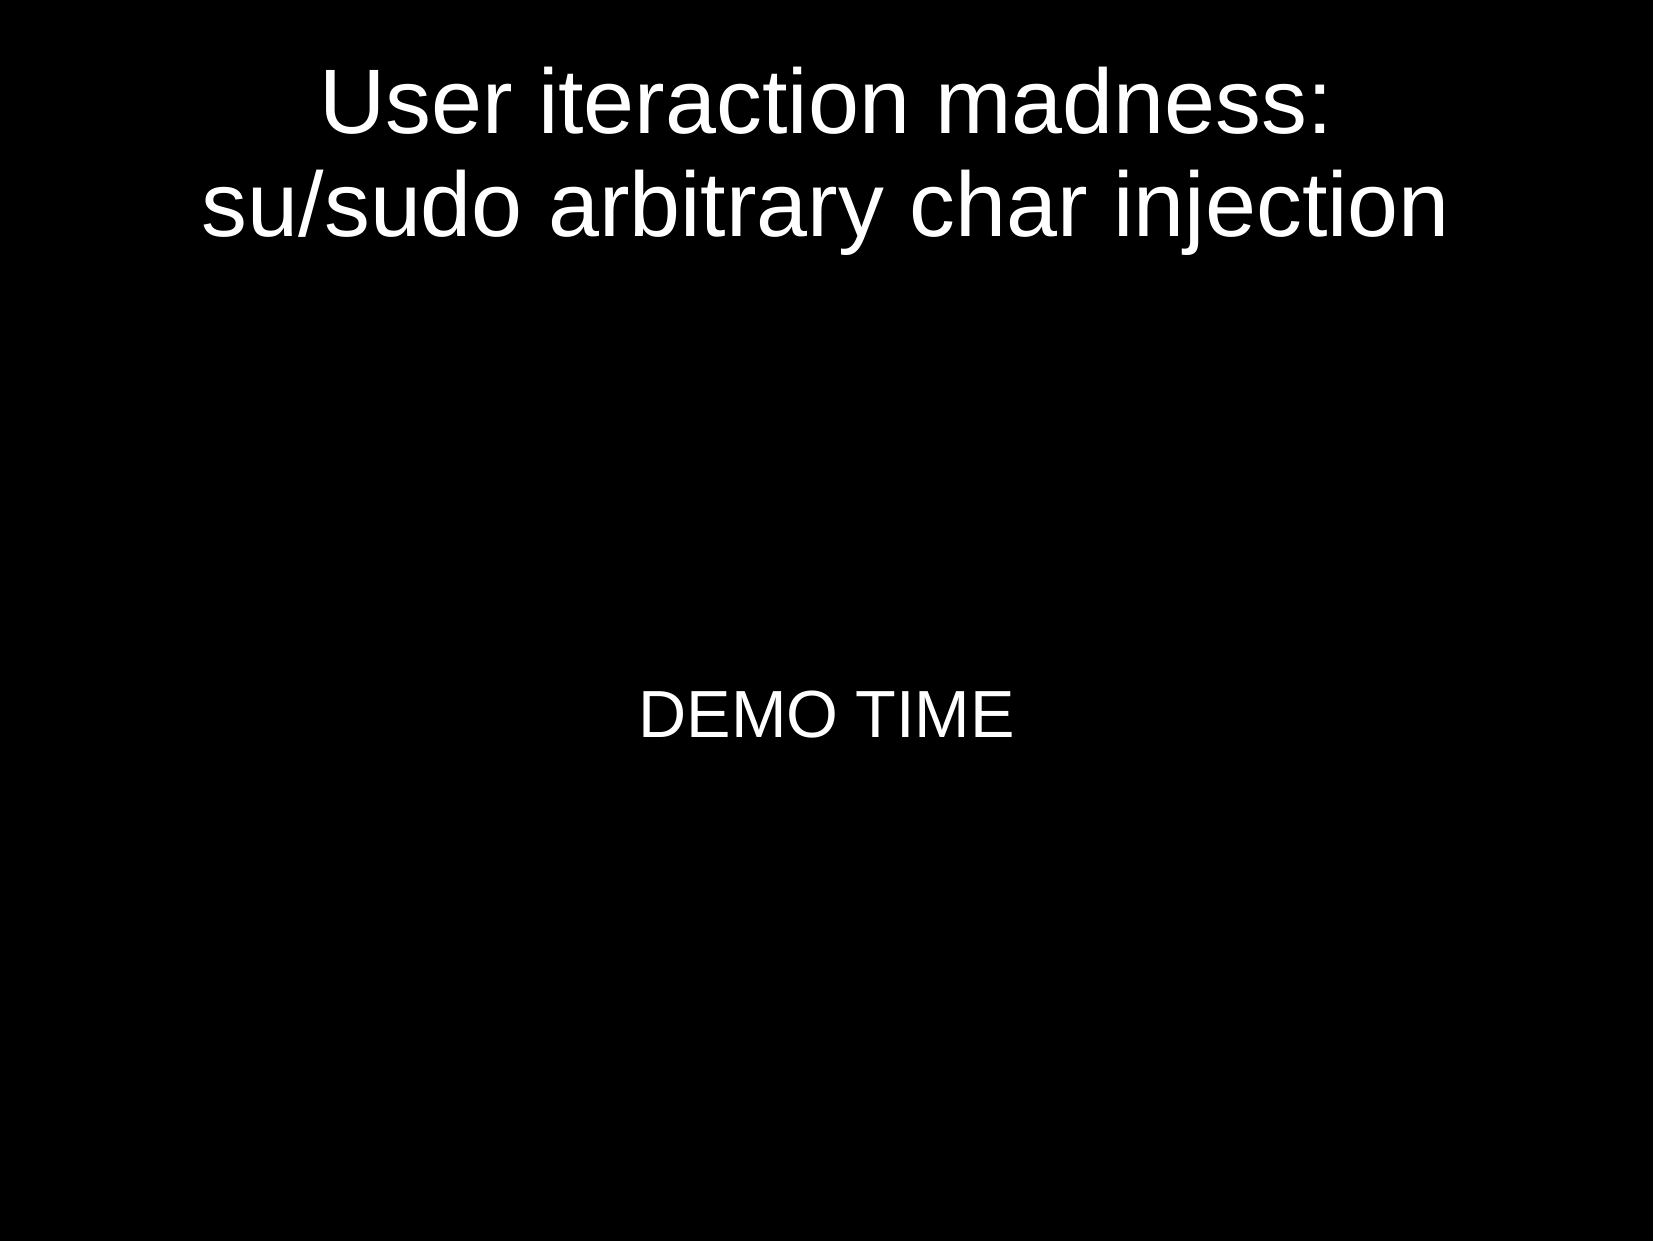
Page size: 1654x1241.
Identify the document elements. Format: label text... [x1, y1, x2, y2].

text_box DEMO TIME [82, 150, 1571, 1241]
title User iteraction madness: su/sudo arbitrary char injection [82, 46, 1571, 150]
